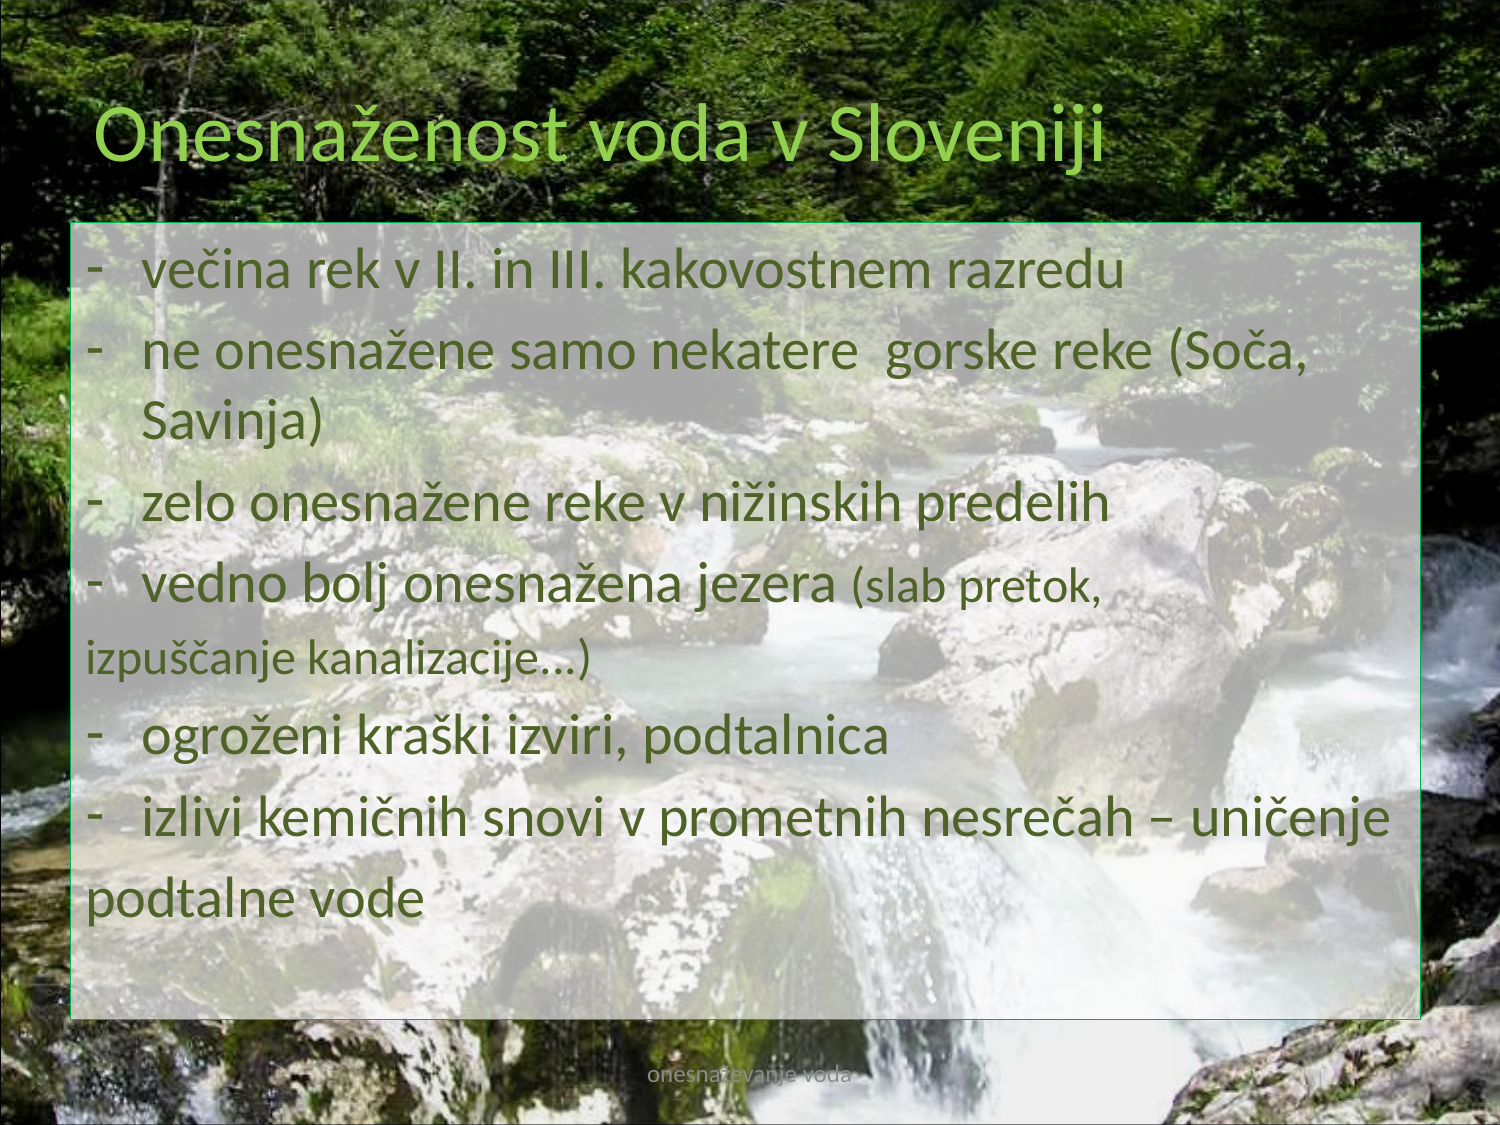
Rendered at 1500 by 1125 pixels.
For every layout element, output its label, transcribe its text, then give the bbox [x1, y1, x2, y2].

footer onesnaževanje voda [512, 1042, 988, 1103]
picture [0, 0, 1500, 1125]
list večina rek v II. in III. kakovostnem razredu ne onesnažene samo nekatere gorske reke (Soča, Savinja) zelo onesnažene reke v nižinskih predelih vedno bolj onesnažena jezera (slab pretok, izpuščanje kanalizacije...) ogroženi kraški izviri, podtalnica izlivi kemičnih snovi v prometnih nesrečah – uničenje podtalne vode [70, 222, 1421, 1020]
title Onesnaženost voda v Sloveniji [70, 58, 1132, 198]
slide_number <number> [1074, 1042, 1425, 1103]
